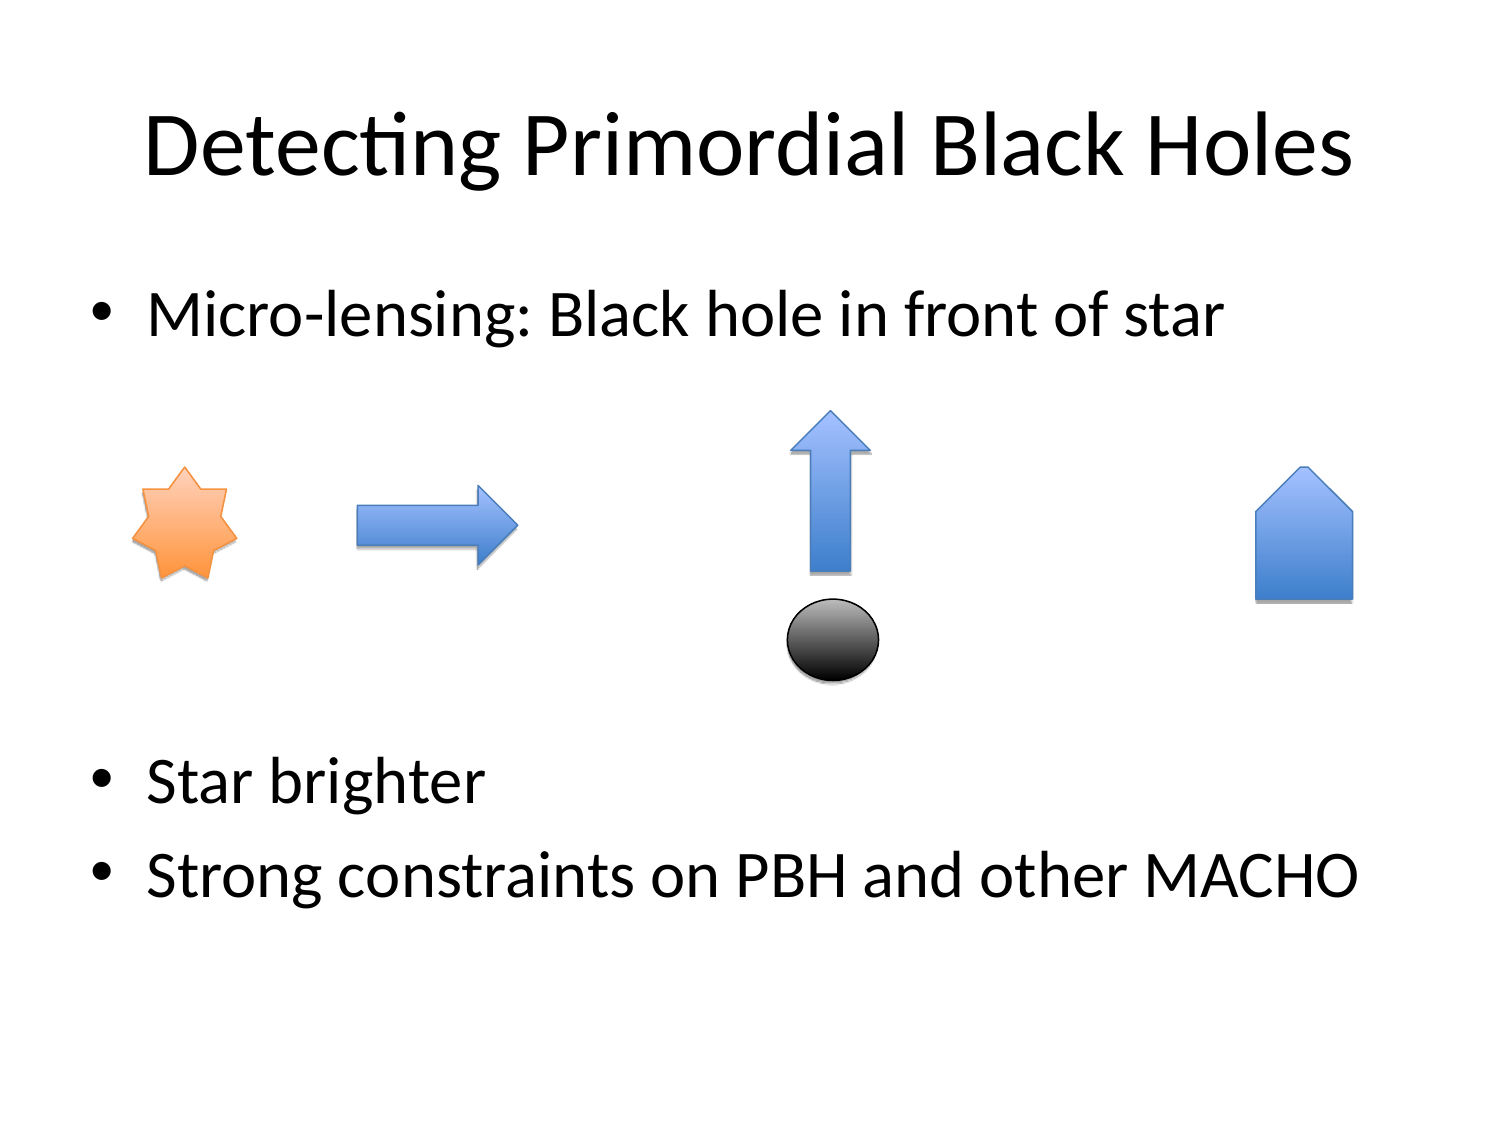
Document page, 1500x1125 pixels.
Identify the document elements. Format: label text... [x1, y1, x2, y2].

text_box [357, 485, 518, 565]
text_box [790, 410, 871, 572]
text_box [132, 467, 237, 579]
title Detecting Primordial Black Holes [75, 45, 1425, 233]
text_box [1255, 467, 1353, 600]
text_box [787, 599, 879, 681]
list Micro-lensing: Black hole in front of star Star brighter Strong constraints on PBH and other MACHO [75, 262, 1425, 1097]
